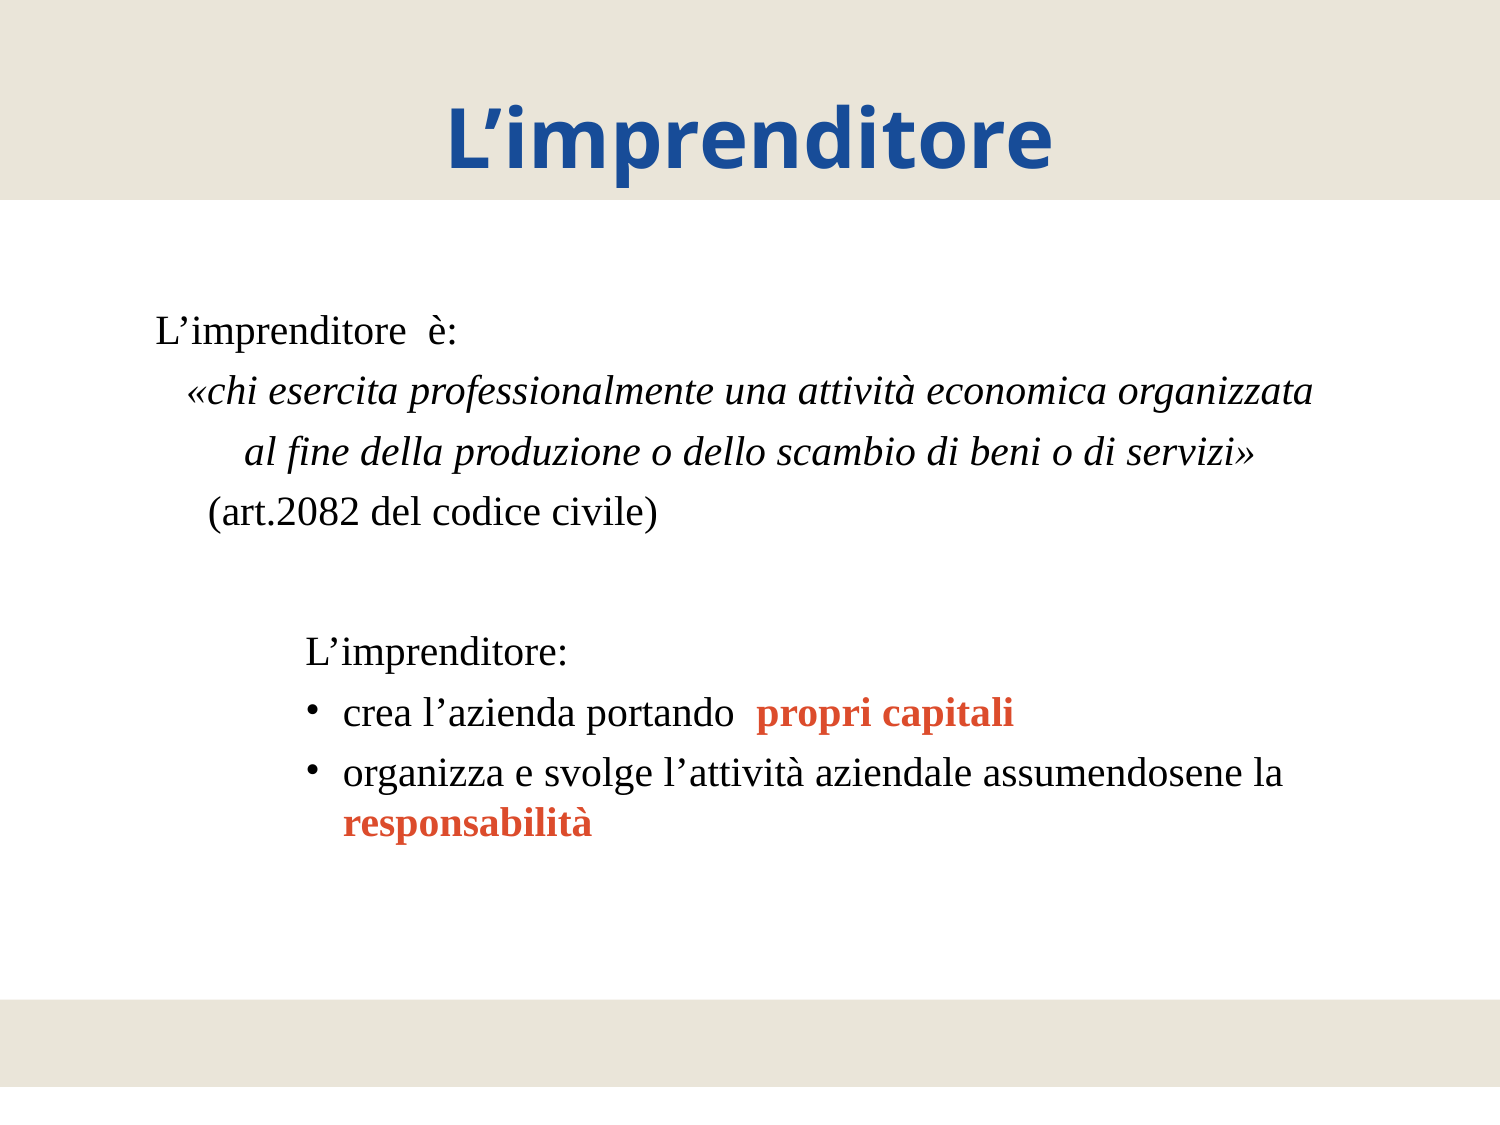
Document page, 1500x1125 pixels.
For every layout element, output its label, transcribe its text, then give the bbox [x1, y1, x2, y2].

list L’imprenditore è: «chi esercita professionalmente una attività economica organizzata al fine della produzione o dello scambio di beni o di servizi» (art.2082 del codice civile) L’imprenditore: crea l’azienda portando propri capitali organizza e svolge l’attività aziendale assumendosene la responsabilità [140, 234, 1372, 914]
title L’imprenditore [112, 66, 1388, 204]
